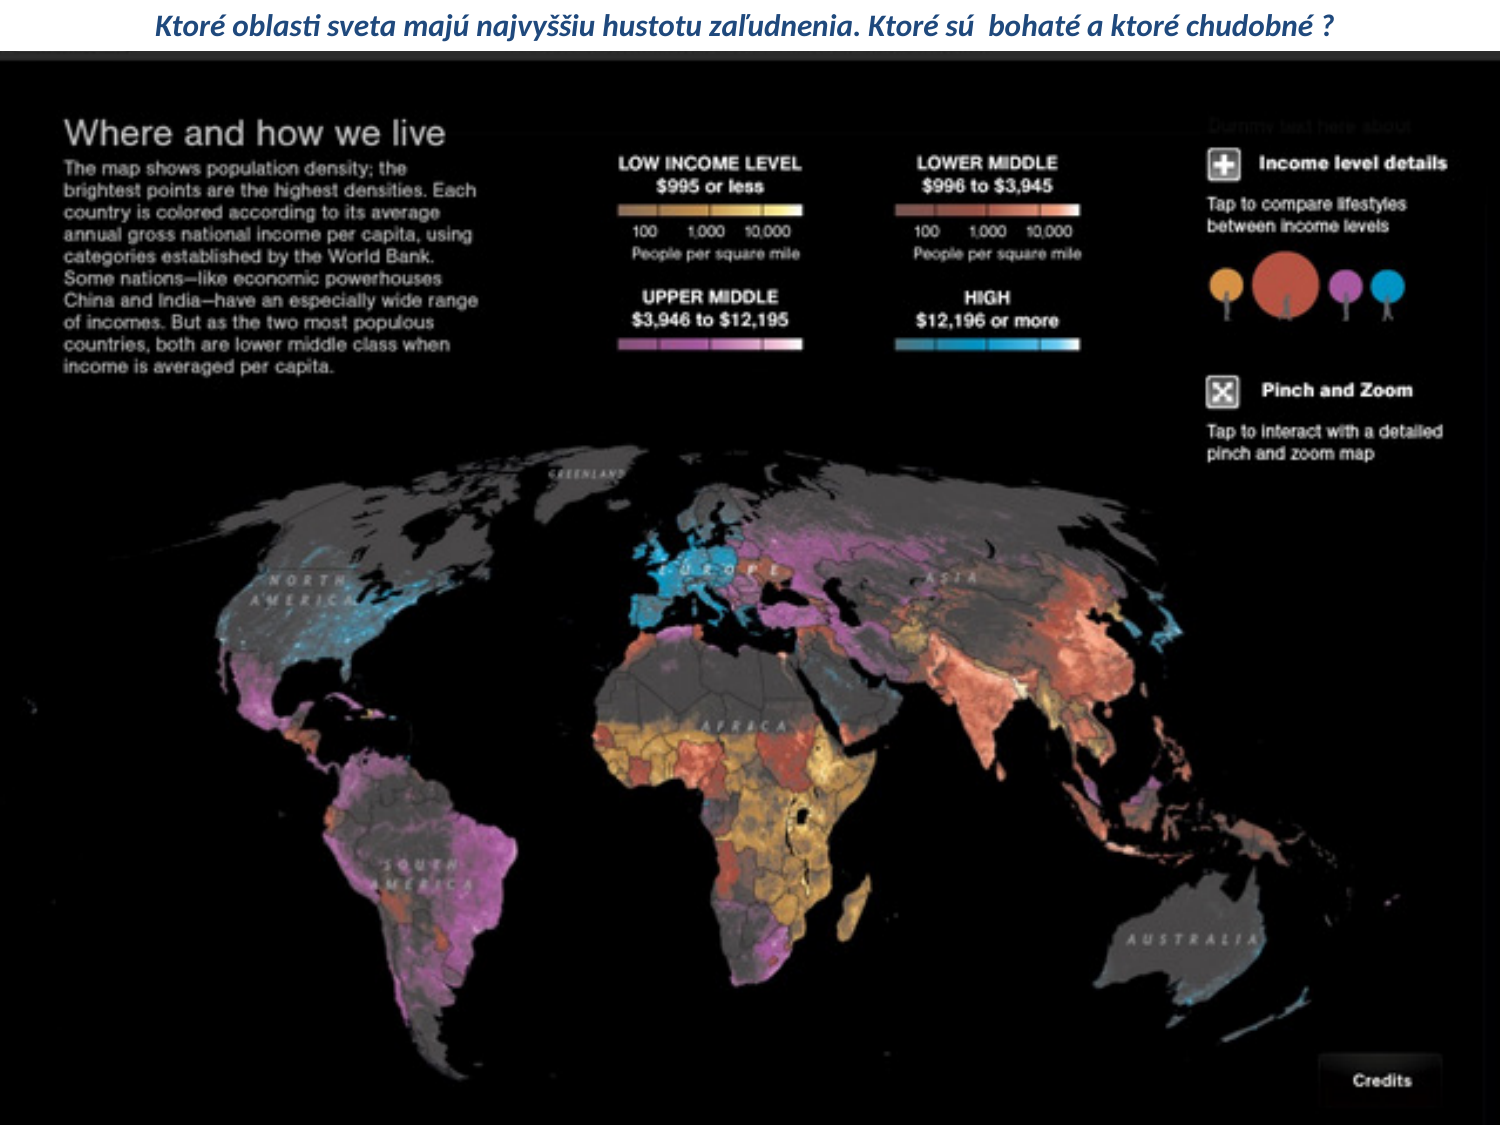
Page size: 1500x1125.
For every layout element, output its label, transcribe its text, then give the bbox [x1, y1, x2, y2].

picture [0, 51, 1500, 1125]
text_box Ktoré oblasti sveta majú najvyššiu hustotu zaľudnenia. Ktoré sú bohaté a ktoré chudobné ? [0, 0, 1500, 51]
